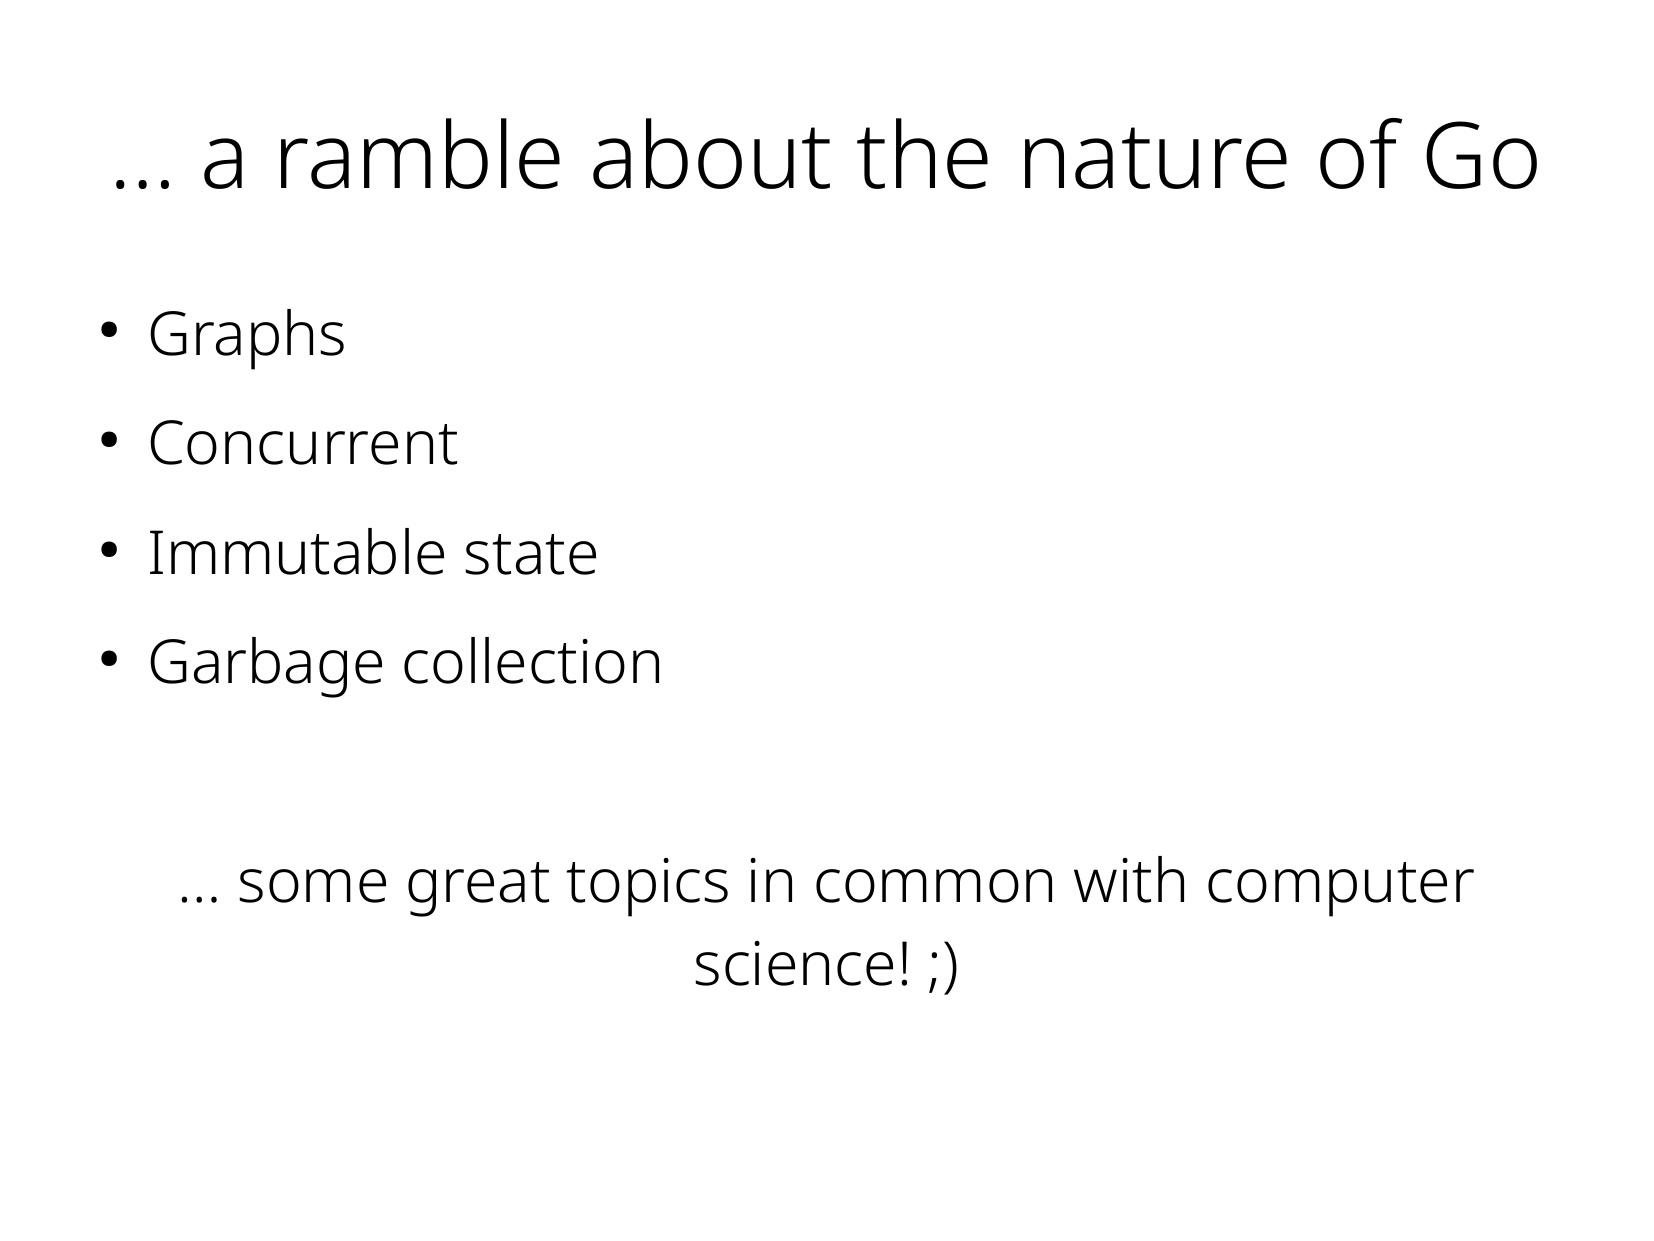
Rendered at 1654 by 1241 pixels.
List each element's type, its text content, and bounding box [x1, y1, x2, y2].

title … a ramble about the nature of Go [82, 49, 1571, 257]
list Graphs Concurrent Immutable state Garbage collection … some great topics in common with computer science! ;) [82, 290, 1571, 1010]
